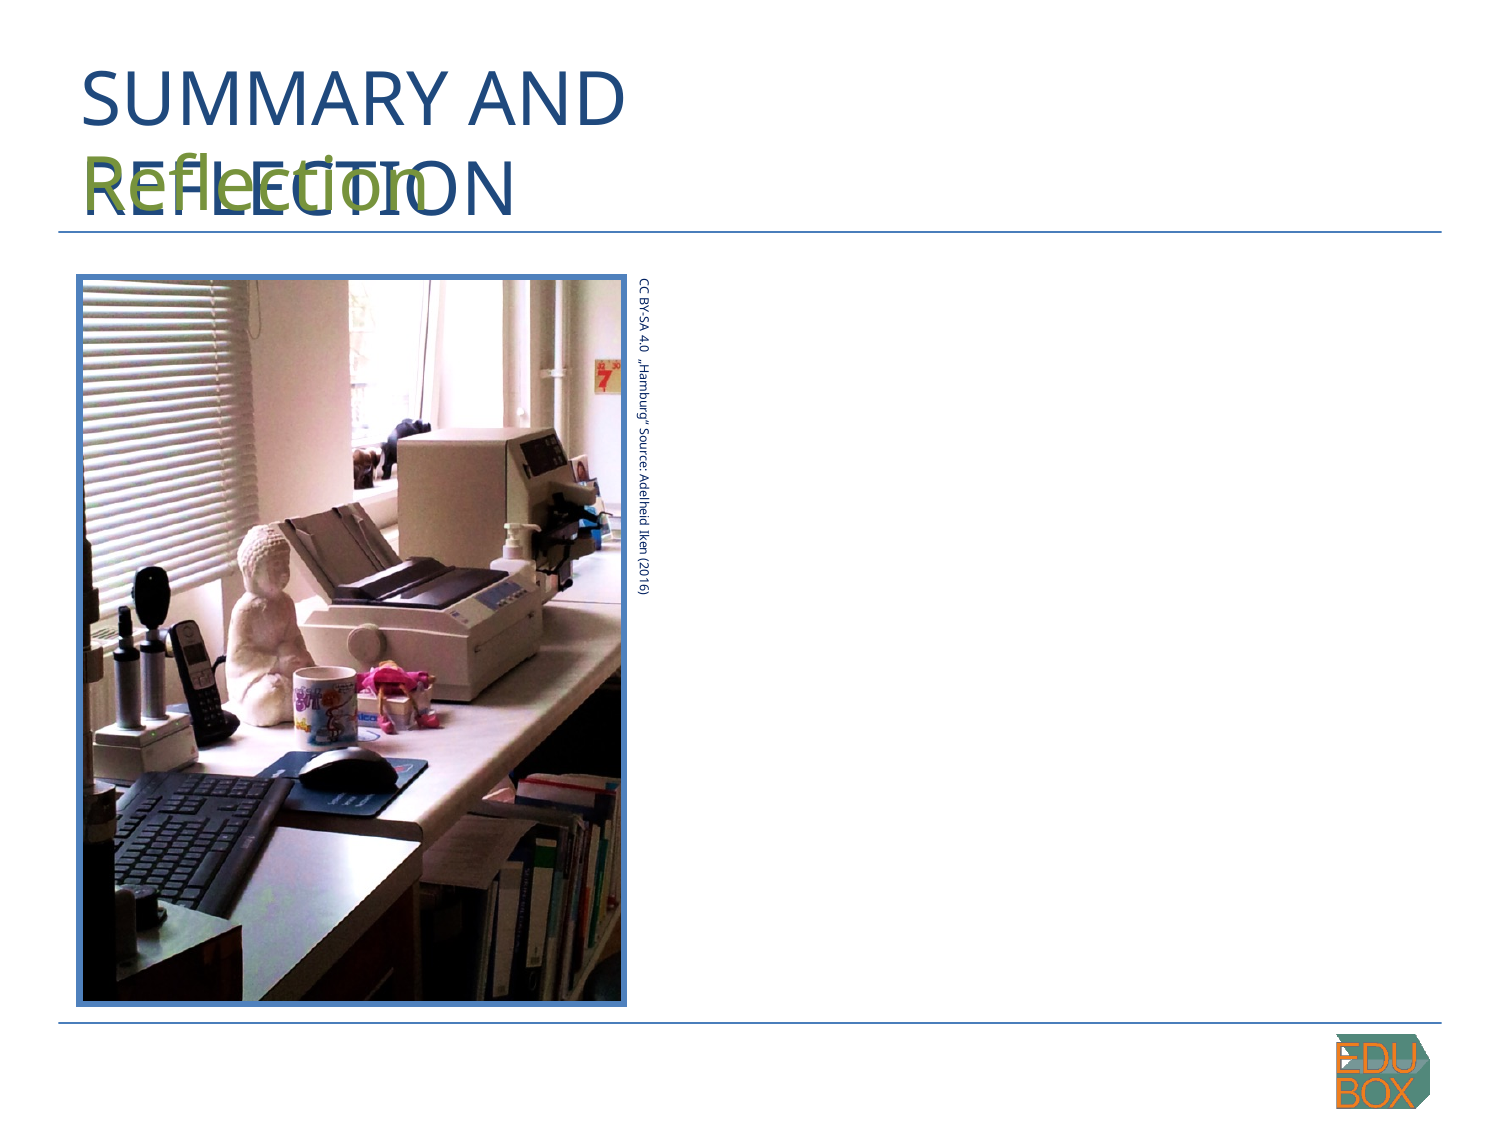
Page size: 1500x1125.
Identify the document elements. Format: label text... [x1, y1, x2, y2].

text_box CC BY-SA 4.0 „Hamburg“ Source: Adelheid Iken (2016) [627, 263, 660, 843]
title SUMMARY AND REFLECTION [64, 42, 1500, 153]
picture [82, 280, 621, 1001]
picture [1328, 1028, 1437, 1114]
list Reflection [64, 127, 1040, 247]
